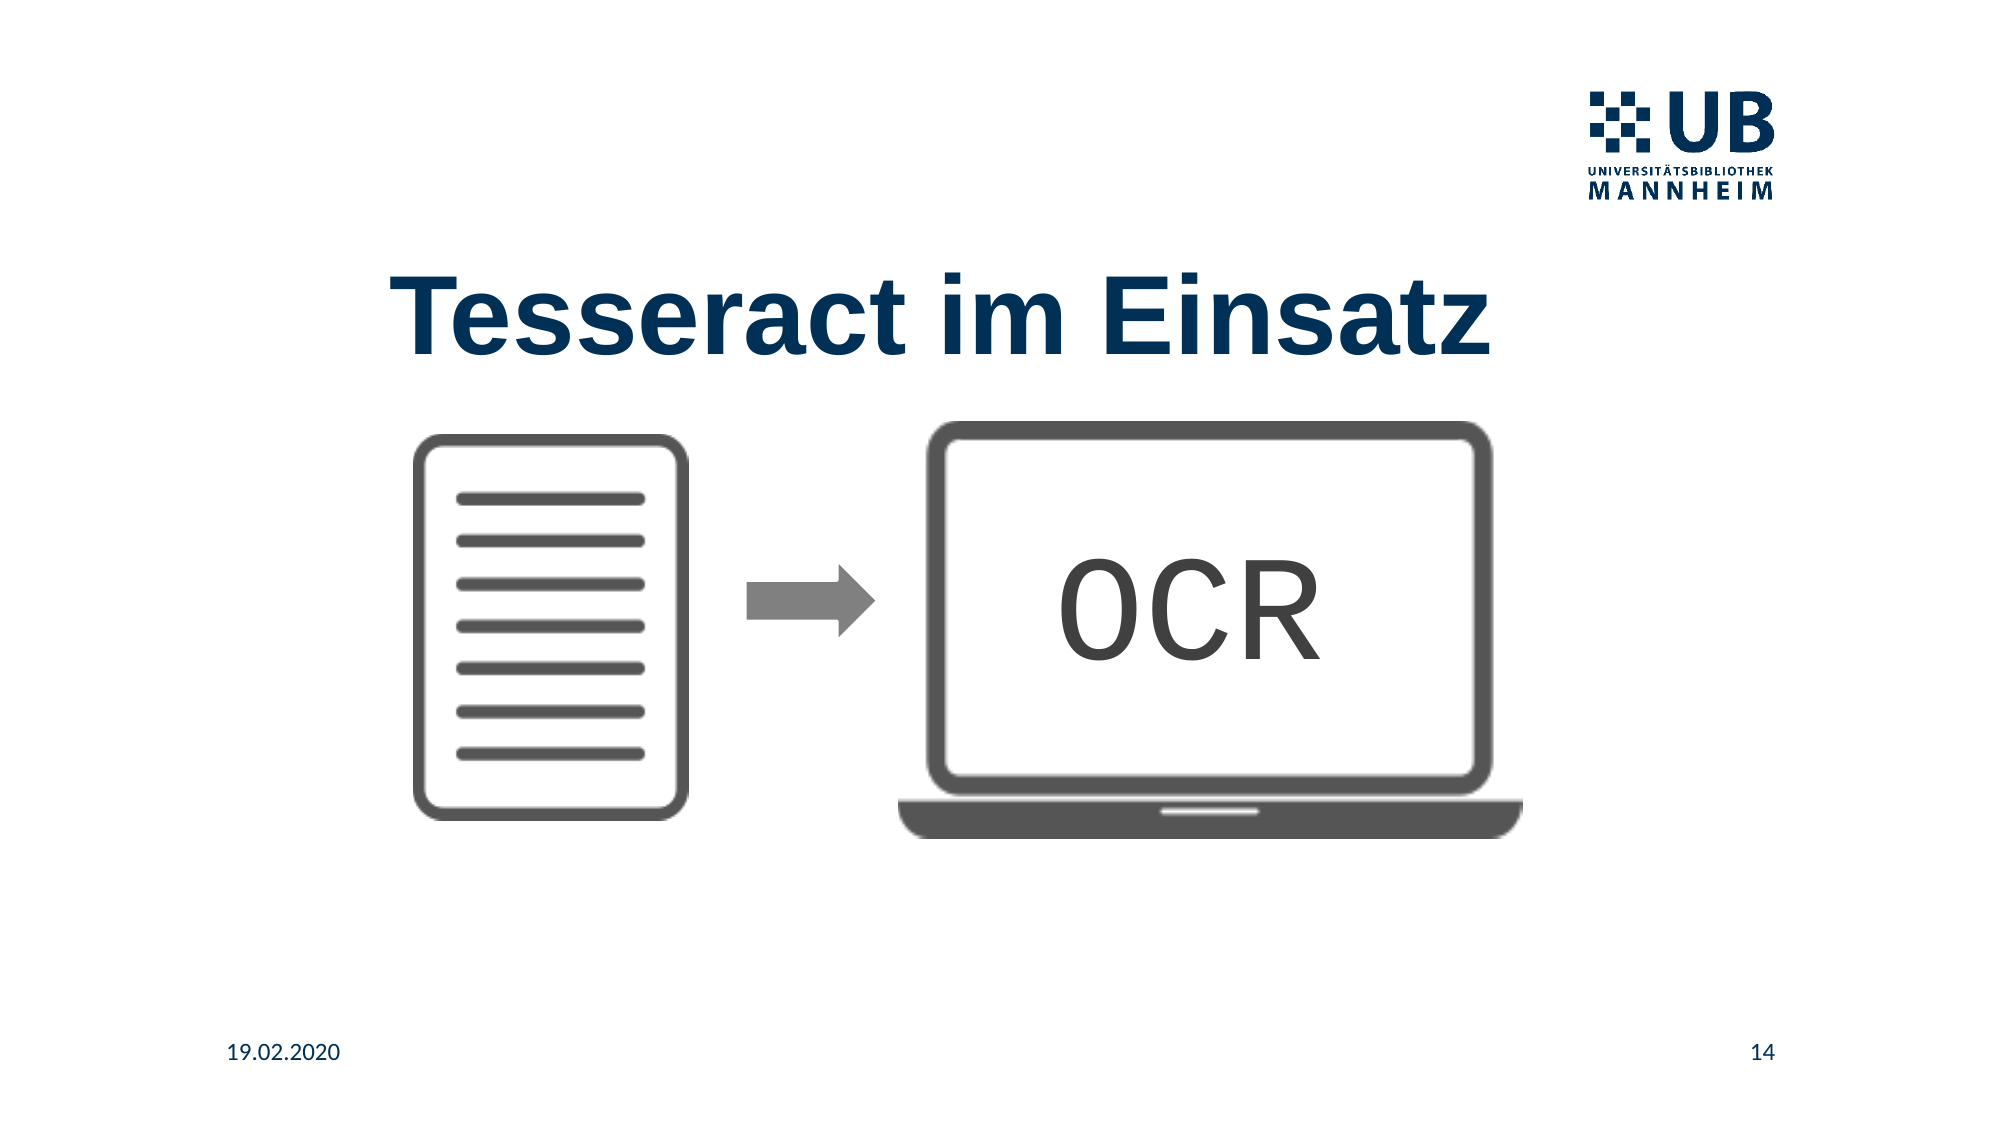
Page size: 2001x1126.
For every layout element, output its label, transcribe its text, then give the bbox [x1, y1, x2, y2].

title Tesseract im Einsatz [389, 242, 1779, 367]
slide_number 19.02.2020 [226, 1035, 693, 1066]
text_box OCR [891, 502, 898, 811]
text_box OCR [1039, 501, 1441, 697]
slide_number <Foliennummer> [1544, 1035, 1776, 1066]
text_box [744, 558, 879, 643]
picture [898, 421, 1523, 839]
picture [1582, 85, 1779, 204]
picture [413, 434, 689, 821]
